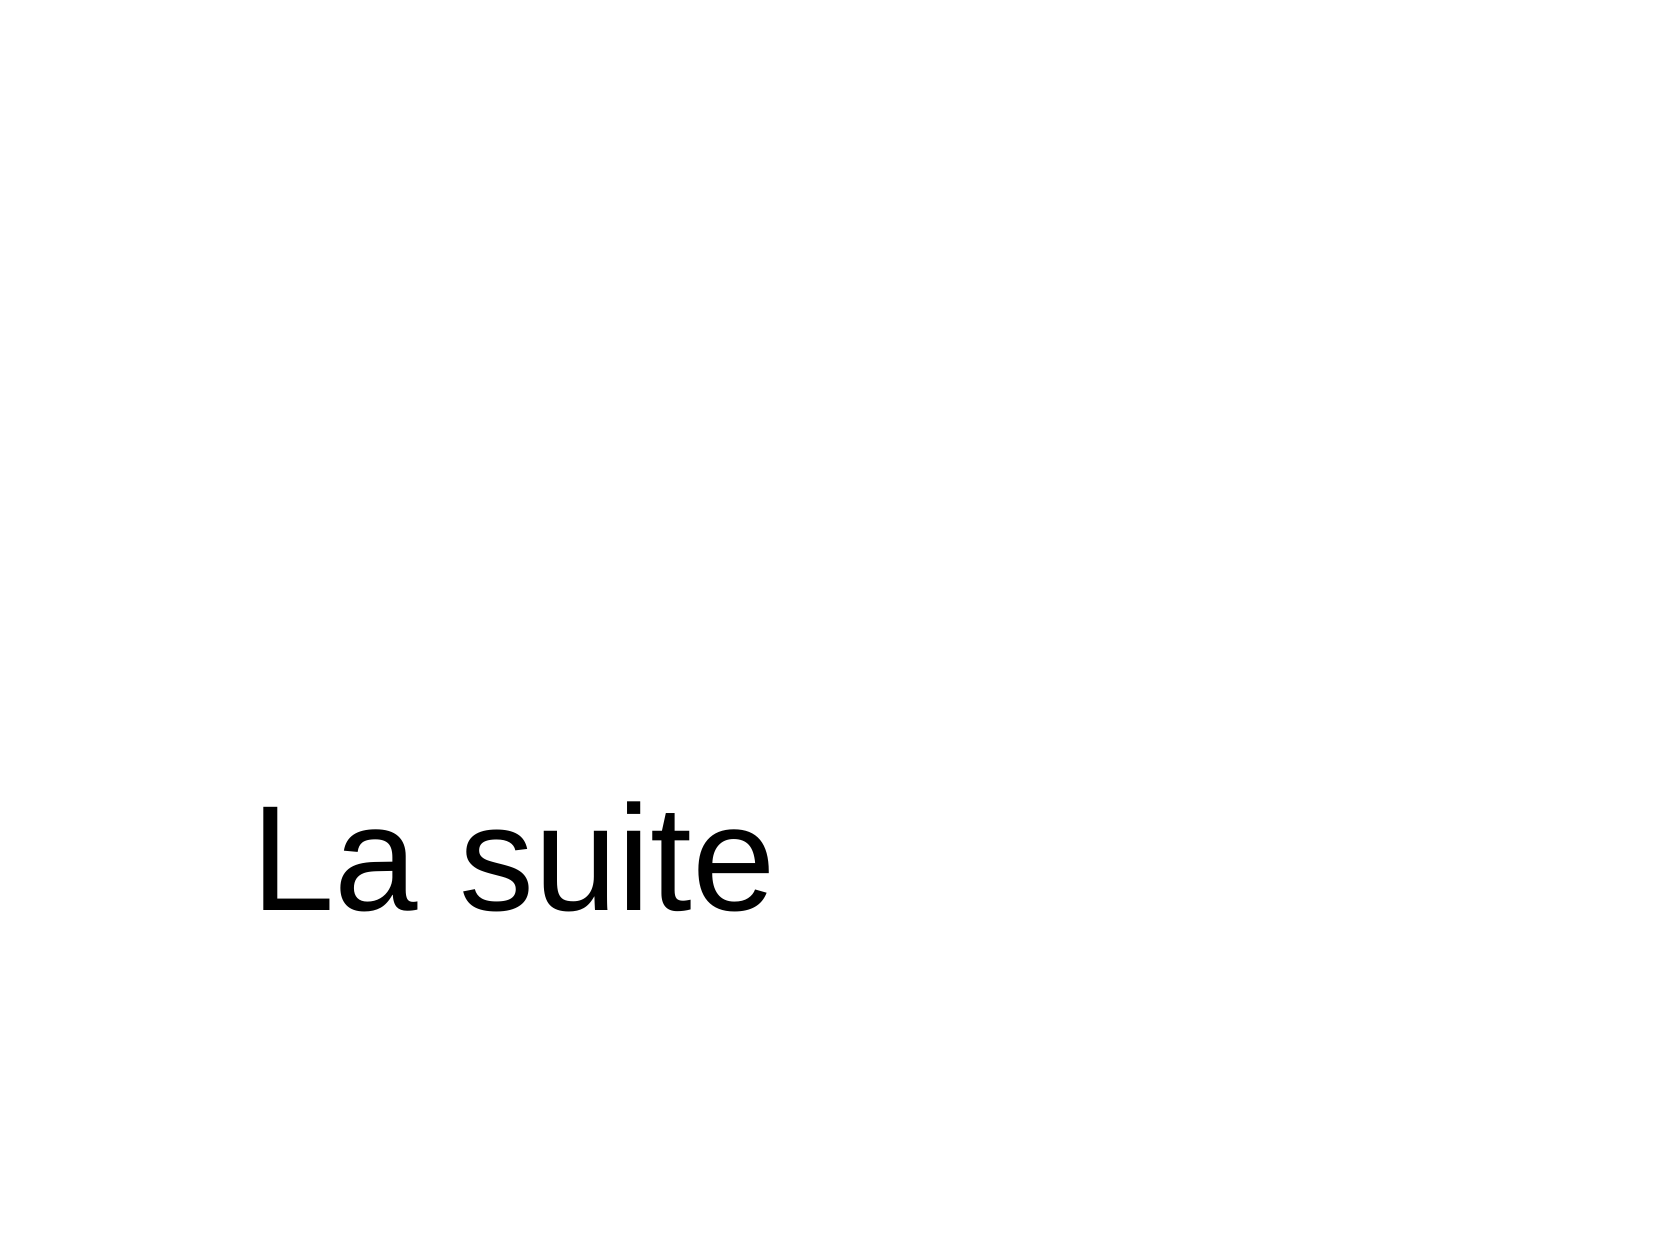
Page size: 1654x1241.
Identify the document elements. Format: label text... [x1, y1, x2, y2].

text_box La suite [236, 767, 1211, 951]
